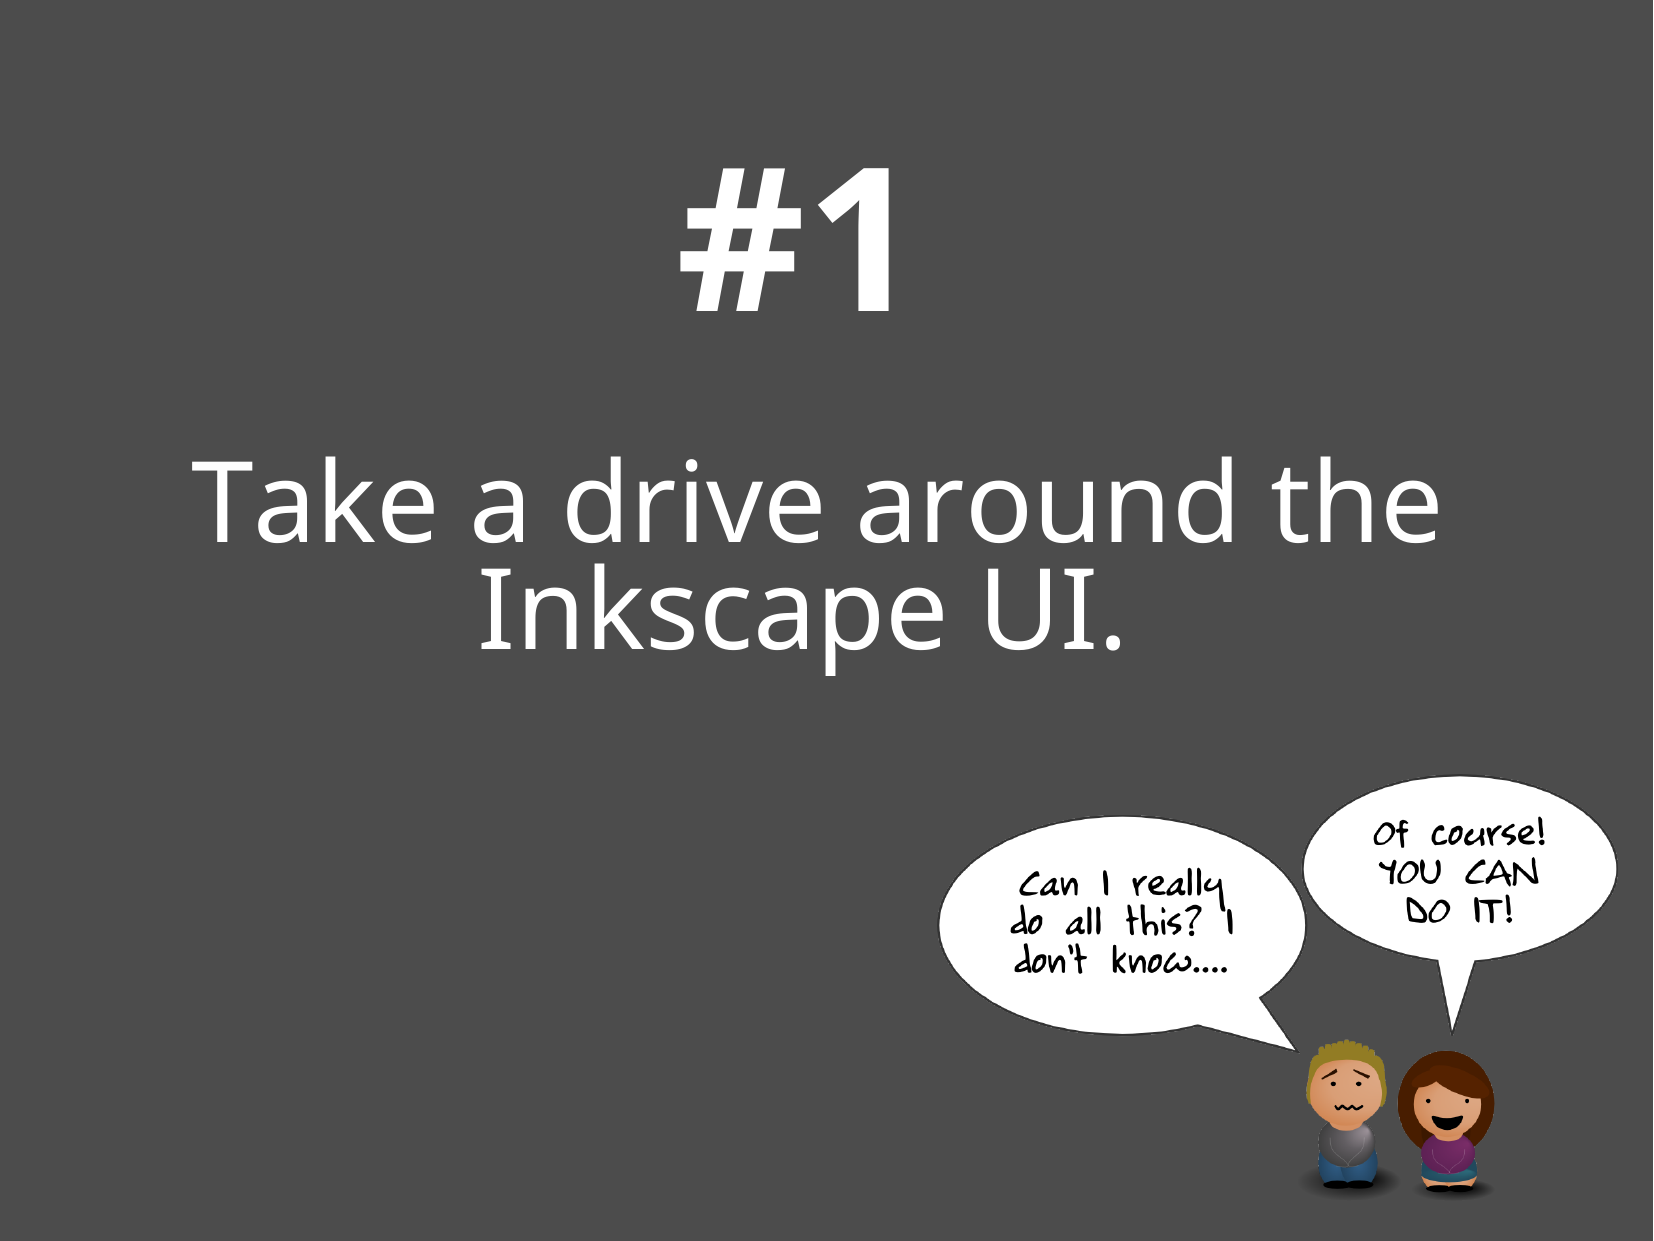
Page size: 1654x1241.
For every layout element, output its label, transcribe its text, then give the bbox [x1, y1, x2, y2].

title #1 Take a drive around the Inkscape UI. [112, 90, 1524, 740]
picture [937, 774, 1618, 1201]
